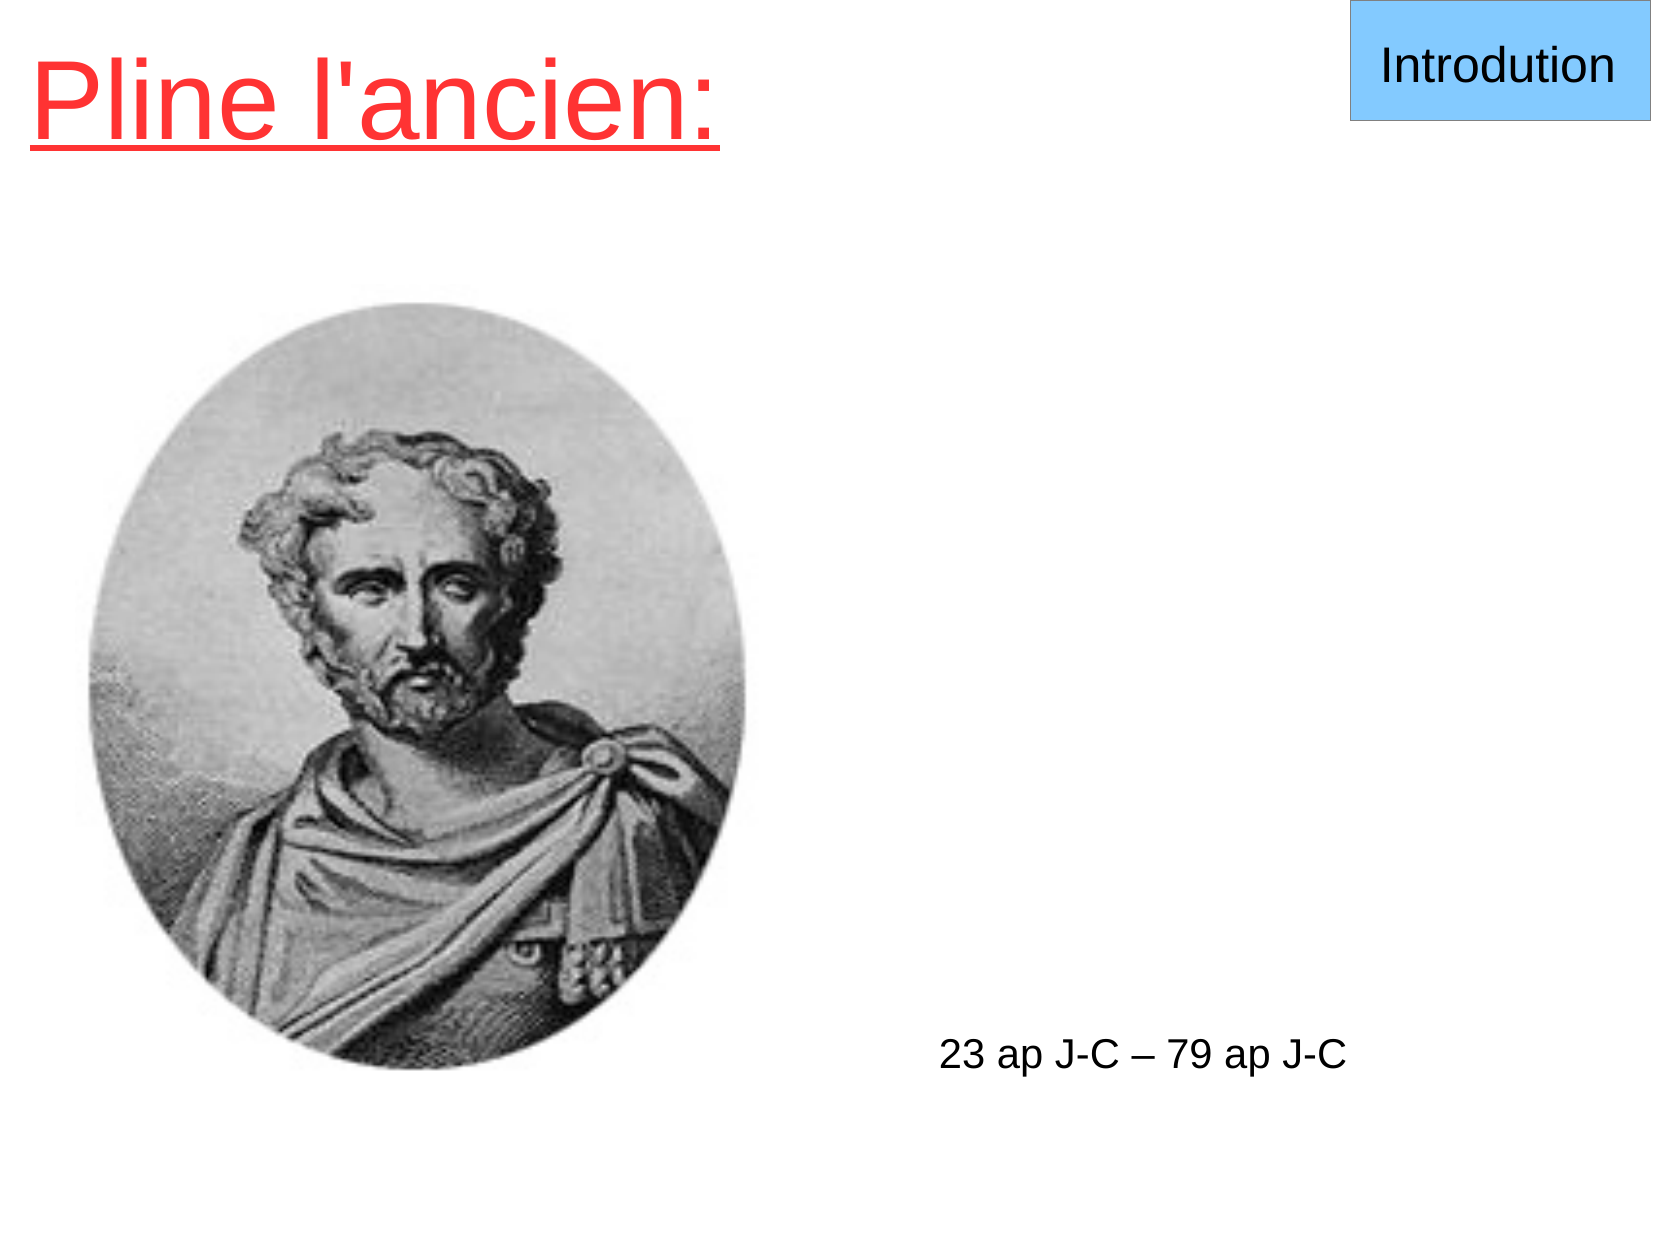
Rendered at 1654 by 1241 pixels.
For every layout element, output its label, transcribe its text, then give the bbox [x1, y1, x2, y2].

text_box [1350, 0, 1651, 121]
text_box Introdution [1365, 30, 1633, 101]
picture [75, 284, 766, 1091]
text_box 23 ap J-C – 79 ap J-C [924, 1023, 1363, 1085]
text_box Pline l'ancien: [15, 30, 735, 171]
